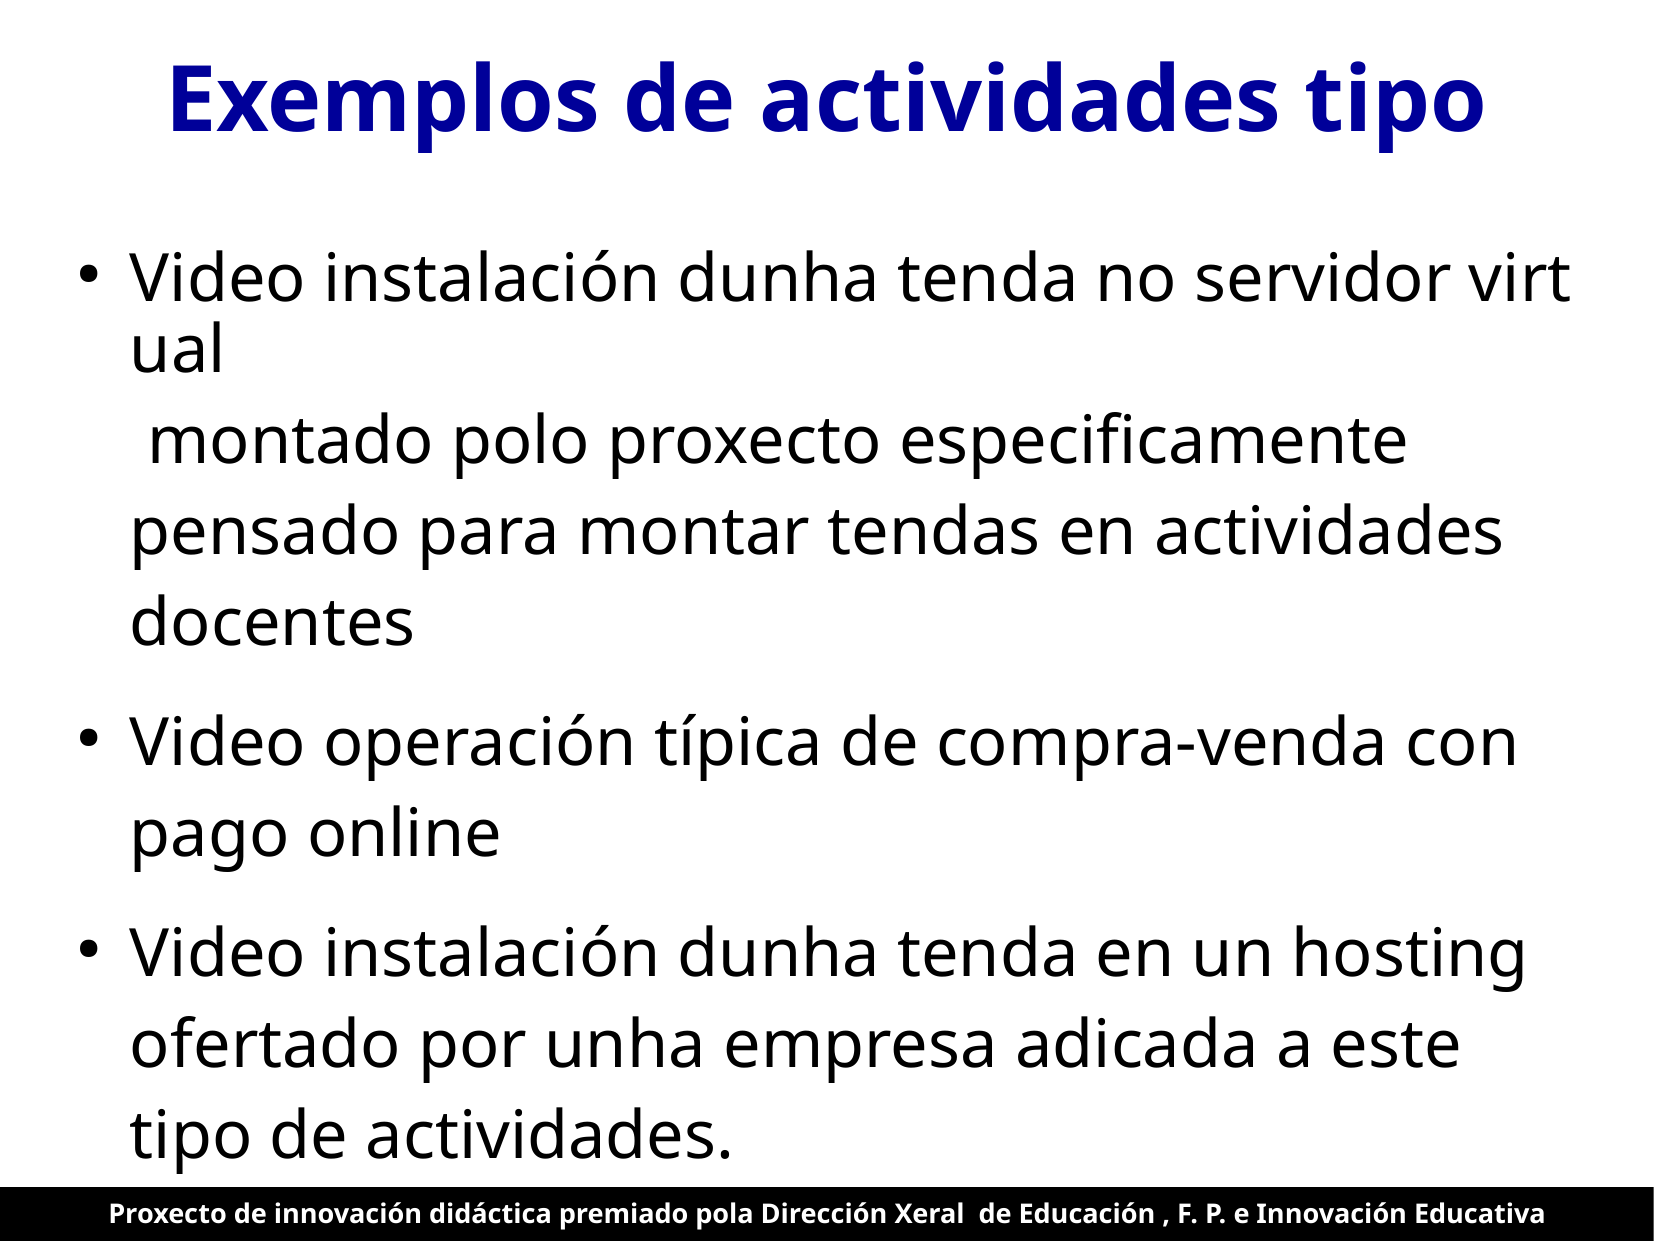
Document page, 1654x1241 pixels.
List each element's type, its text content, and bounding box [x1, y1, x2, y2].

title Exemplos de actividades tipo [59, 30, 1595, 161]
list Video instalación dunha tenda no servidor virtual montado polo proxecto especificamente pensado para montar tendas en actividades docentes Video operación típica de compra-venda con pago online Video instalación dunha tenda en un hosting ofertado por unha empresa adicada a este tipo de actividades. [59, 230, 1595, 1043]
